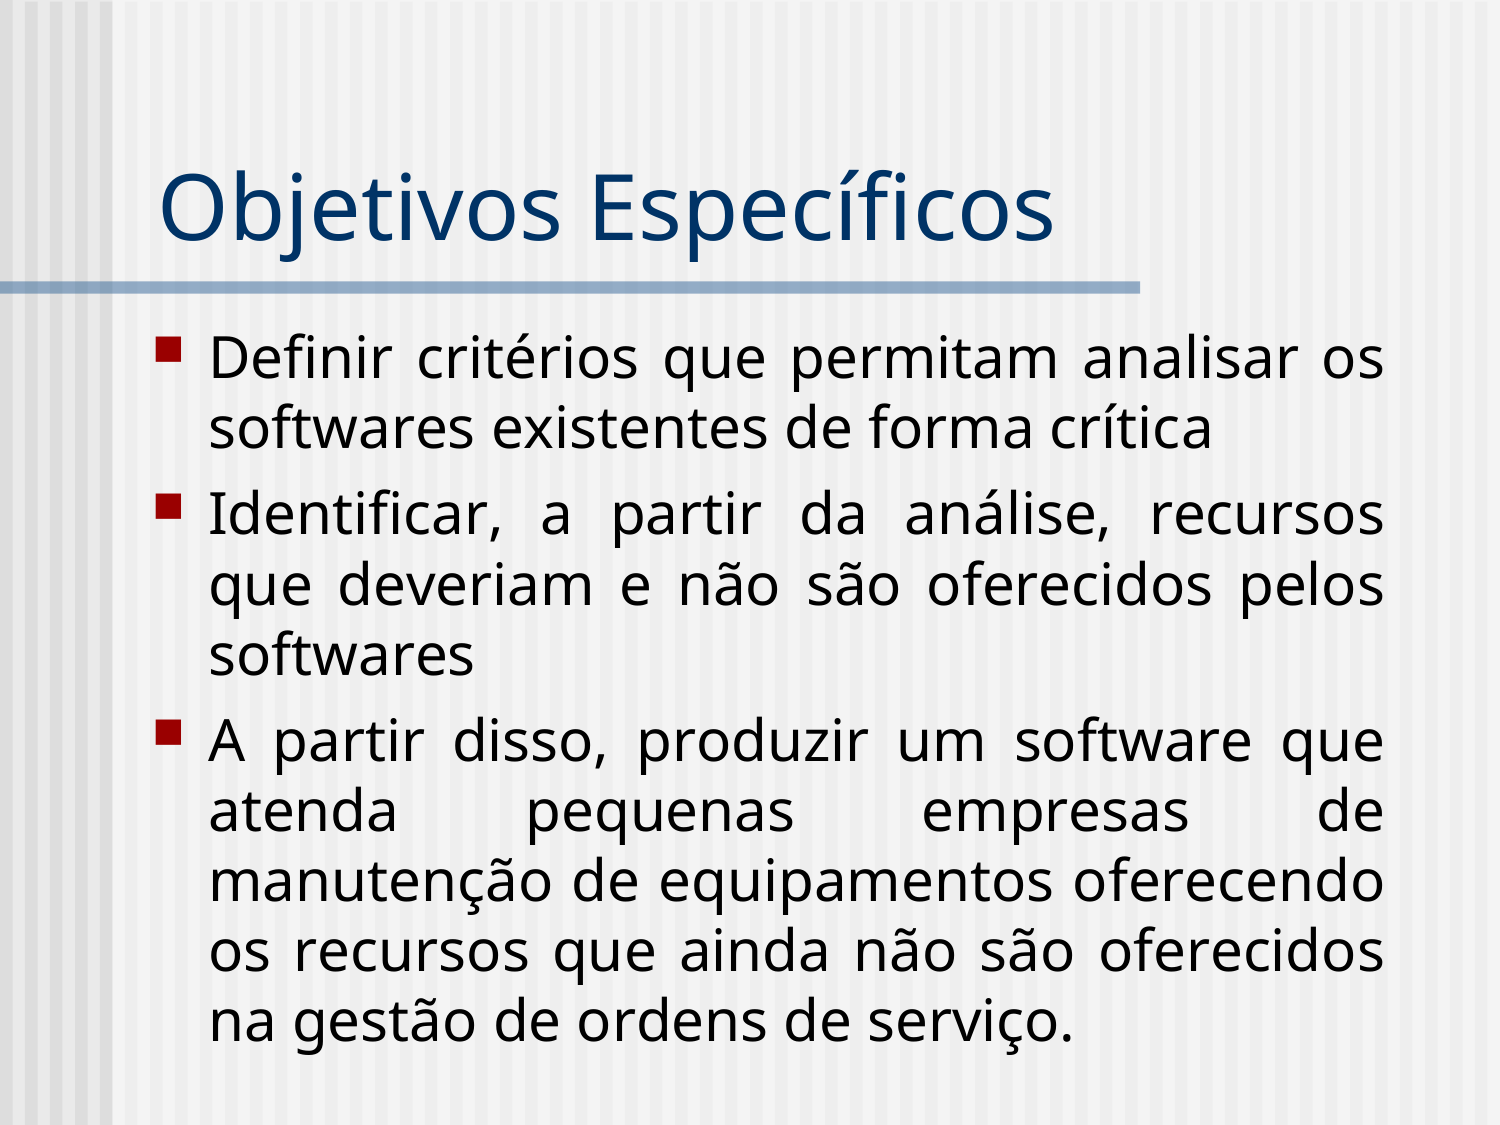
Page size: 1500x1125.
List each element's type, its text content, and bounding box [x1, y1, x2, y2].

title Objetivos Específicos [142, 140, 1482, 267]
list Definir critérios que permitam analisar os softwares existentes de forma crítica Identificar, a partir da análise, recursos que deveriam e não são oferecidos pelos softwares A partir disso, produzir um software que atenda pequenas empresas de manutenção de equipamentos oferecendo os recursos que ainda não são oferecidos na gestão de ordens de serviço. [137, 312, 1400, 1025]
